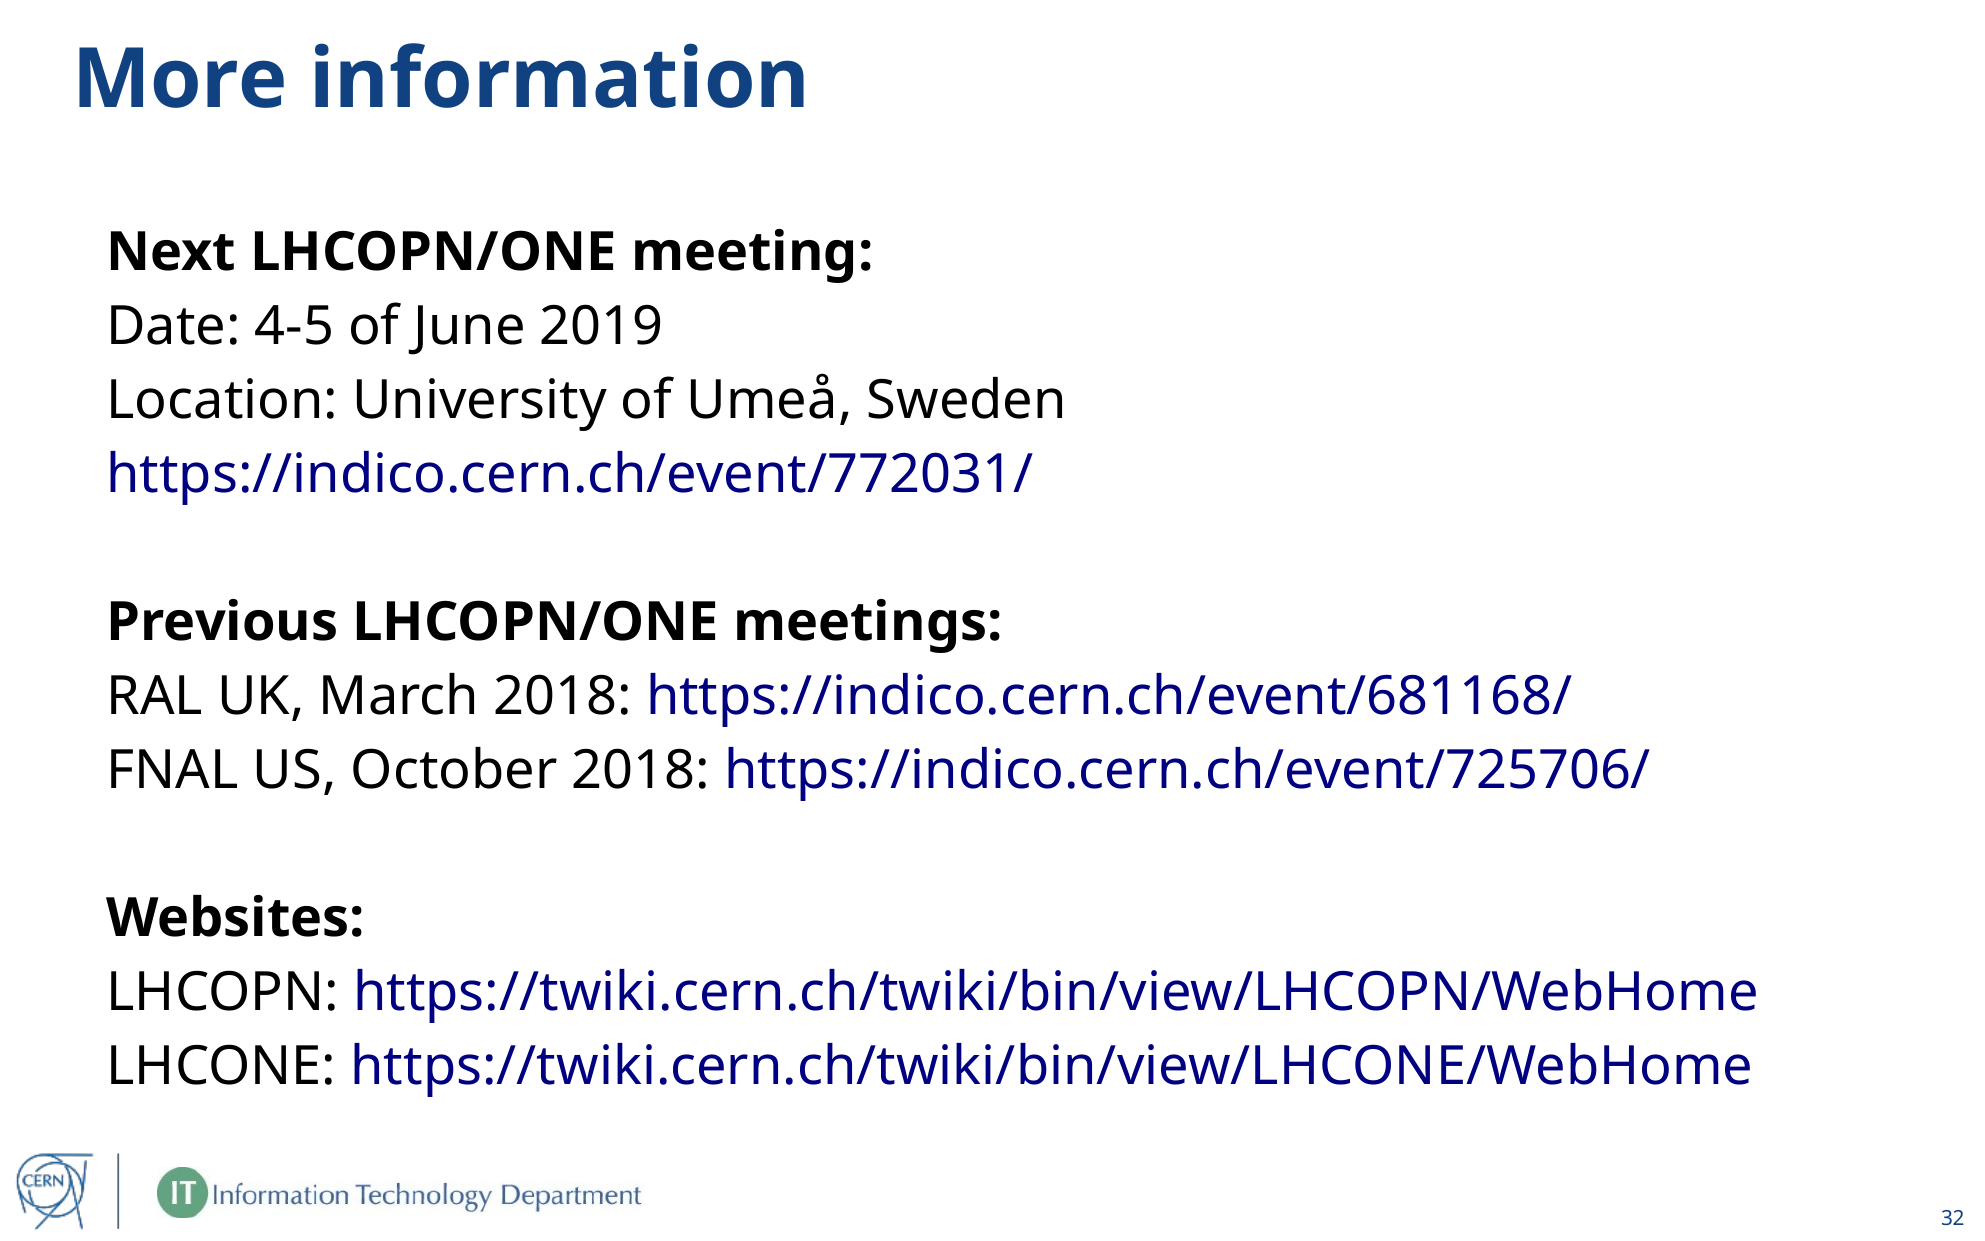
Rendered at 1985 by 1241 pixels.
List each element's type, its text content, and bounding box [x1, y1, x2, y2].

picture [157, 1183, 948, 1218]
title More information [72, 0, 1876, 176]
picture [38, 1207, 55, 1215]
text_box Next LHCOPN/ONE meeting: Date: 4-5 of June 2019 Location: University of Umeå, Sweden https://indico.cern.ch/event/772031/ Previous LHCOPN/ONE meetings: RAL UK, March 2018: https://indico.cern.ch/event/681168/ FNAL US, October 2018: https://indico.cern.ch/event/725706/ Websites: LHCOPN: https://twiki.cern.ch/twiki/bin/view/LHCOPN/WebHome LHCONE: https://twiki.cern.ch/twiki/bin/view/LHCONE/WebHome [91, 205, 1970, 1183]
picture [16, 1188, 64, 1236]
picture [51, 1200, 64, 1215]
picture [19, 1188, 64, 1207]
